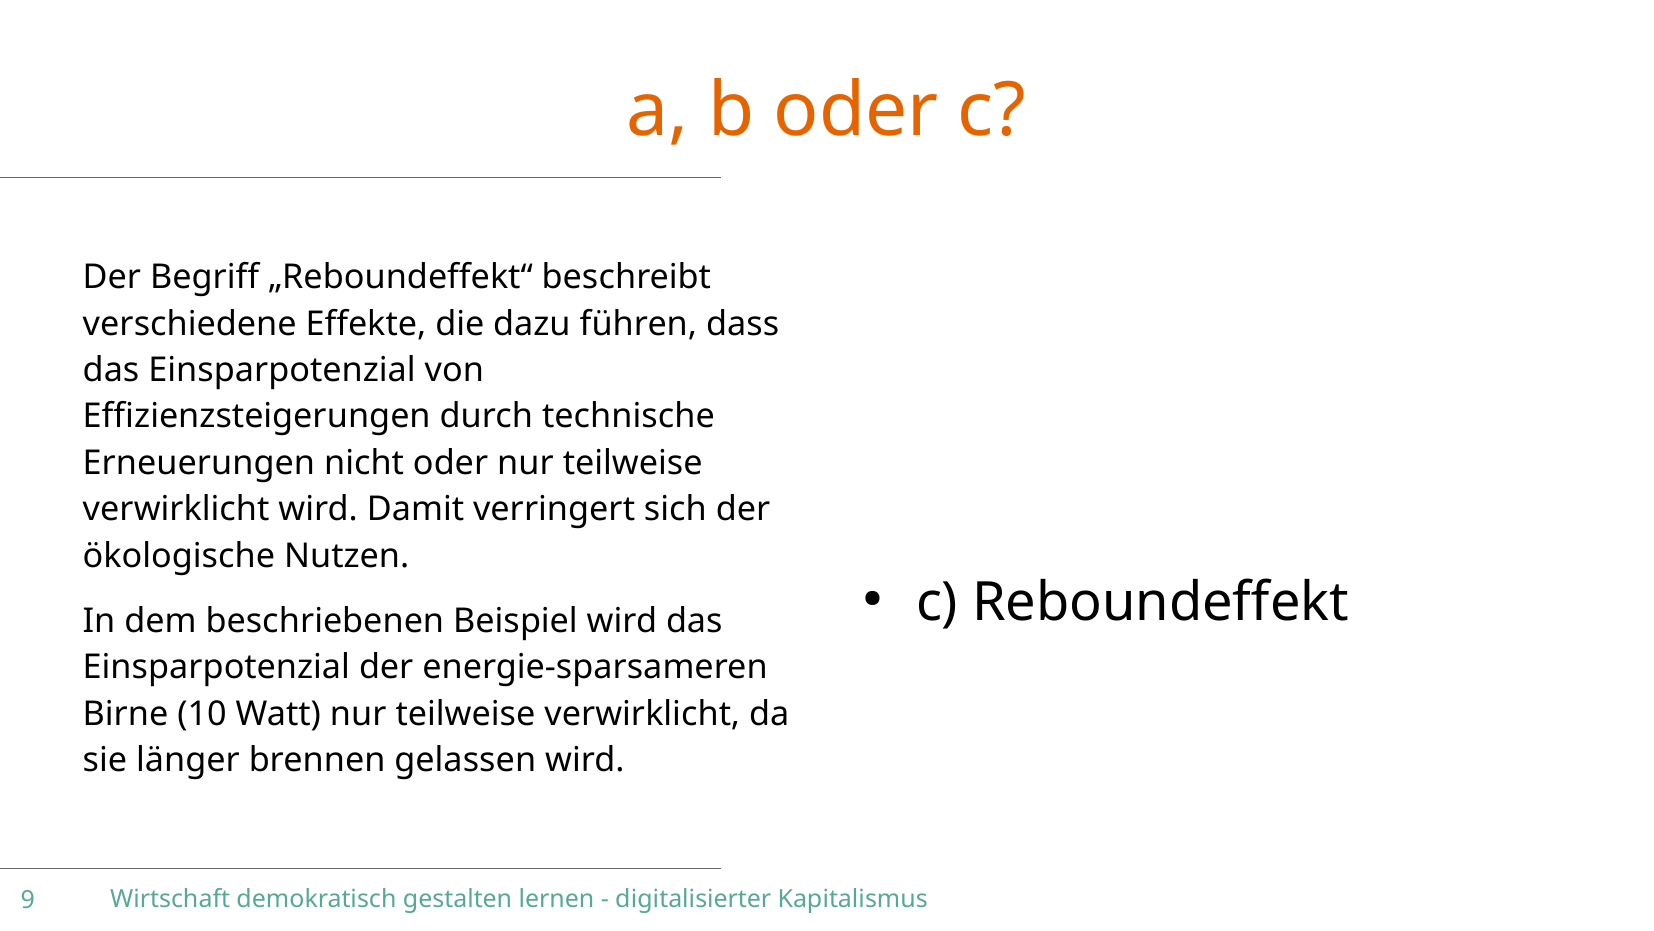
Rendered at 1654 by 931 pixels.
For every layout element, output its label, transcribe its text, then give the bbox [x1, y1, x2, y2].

title a, b oder c? [82, 54, 1571, 143]
list c) Reboundeffekt [845, 251, 1572, 792]
list Der Begriff „Reboundeffekt“ beschreibt verschiedene Effekte, die dazu führen, dass das Einsparpotenzial von Effizienzsteigerungen durch technische Erneuerungen nicht oder nur teilweise verwirklicht wird. Damit verringert sich der ökologische Nutzen. In dem beschriebenen Beispiel wird das Einsparpotenzial der energie-sparsameren Birne (10 Watt) nur teilweise verwirklicht, da sie länger brennen gelassen wird. [82, 251, 809, 792]
